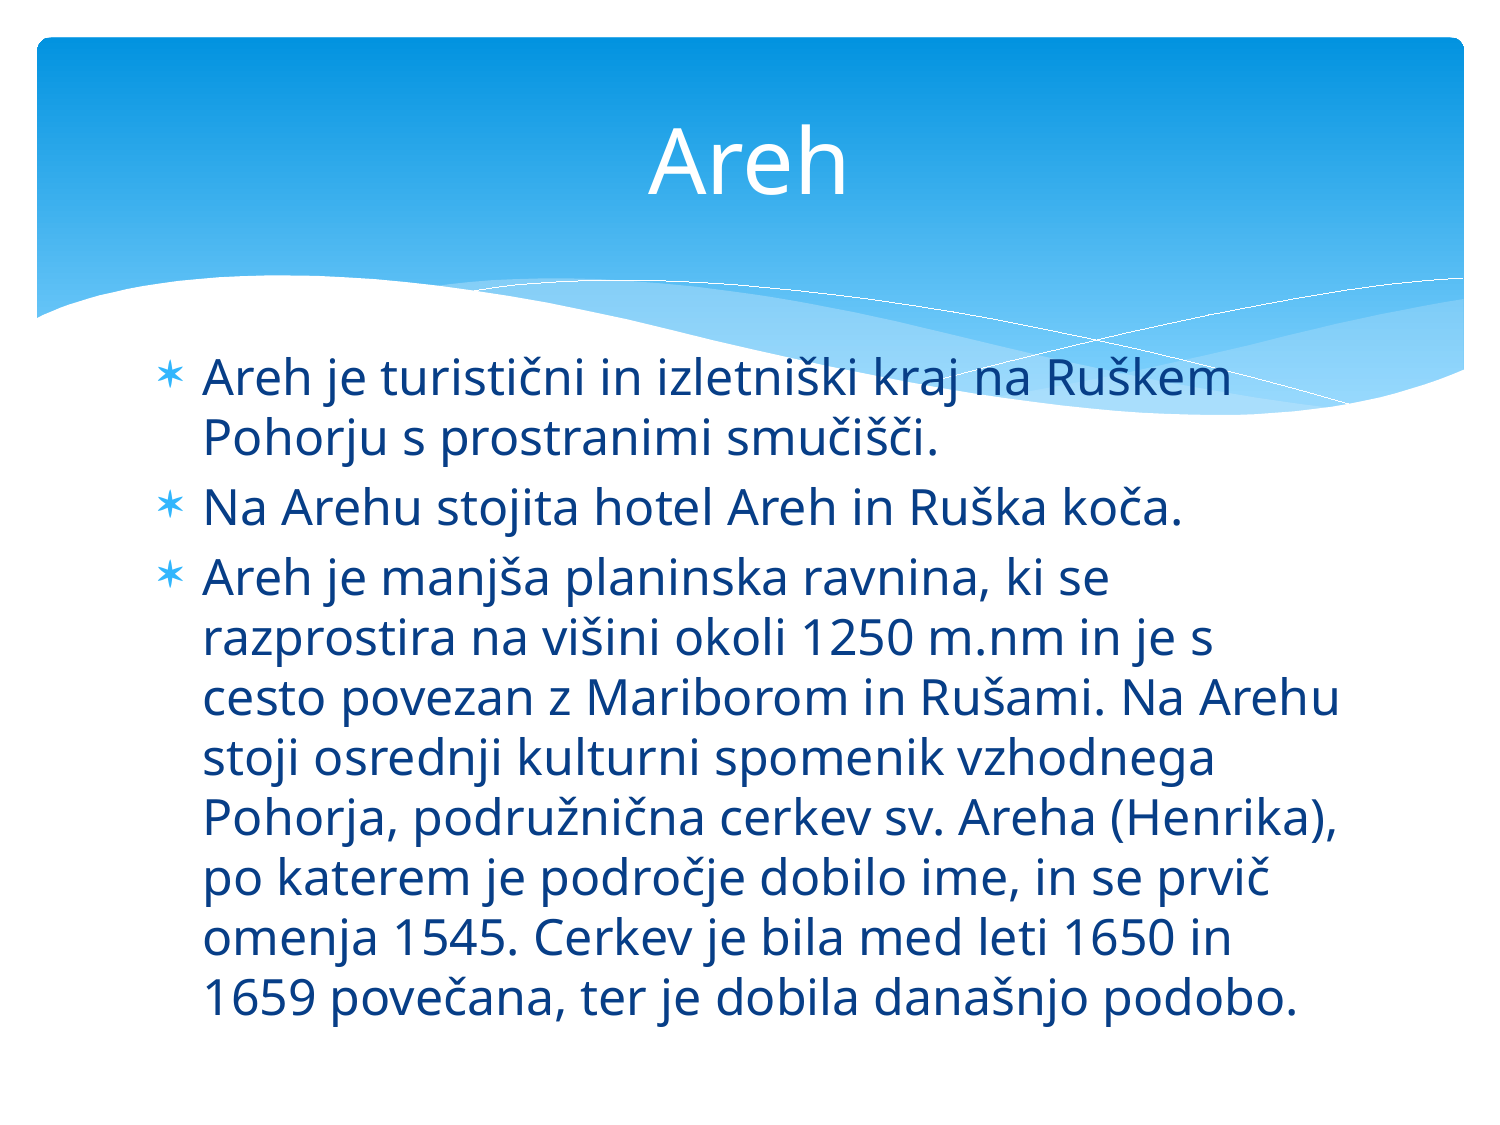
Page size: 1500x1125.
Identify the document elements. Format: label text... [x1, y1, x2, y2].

list Areh je turistični in izletniški kraj na Ruškem Pohorju s prostranimi smučišči. Na Arehu stojita hotel Areh in Ruška koča. Areh je manjša planinska ravnina, ki se razprostira na višini okoli 1250 m.nm in je s cesto povezan z Mariborom in Rušami. Na Arehu stoji osrednji kulturni spomenik vzhodnega Pohorja, podružnična cerkev sv. Areha (Henrika), po katerem je področje dobilo ime, in se prvič omenja 1545. Cerkev je bila med leti 1650 in 1659 povečana, ter je dobila današnjo podobo. [142, 338, 1359, 1005]
title Areh [75, 55, 1425, 261]
